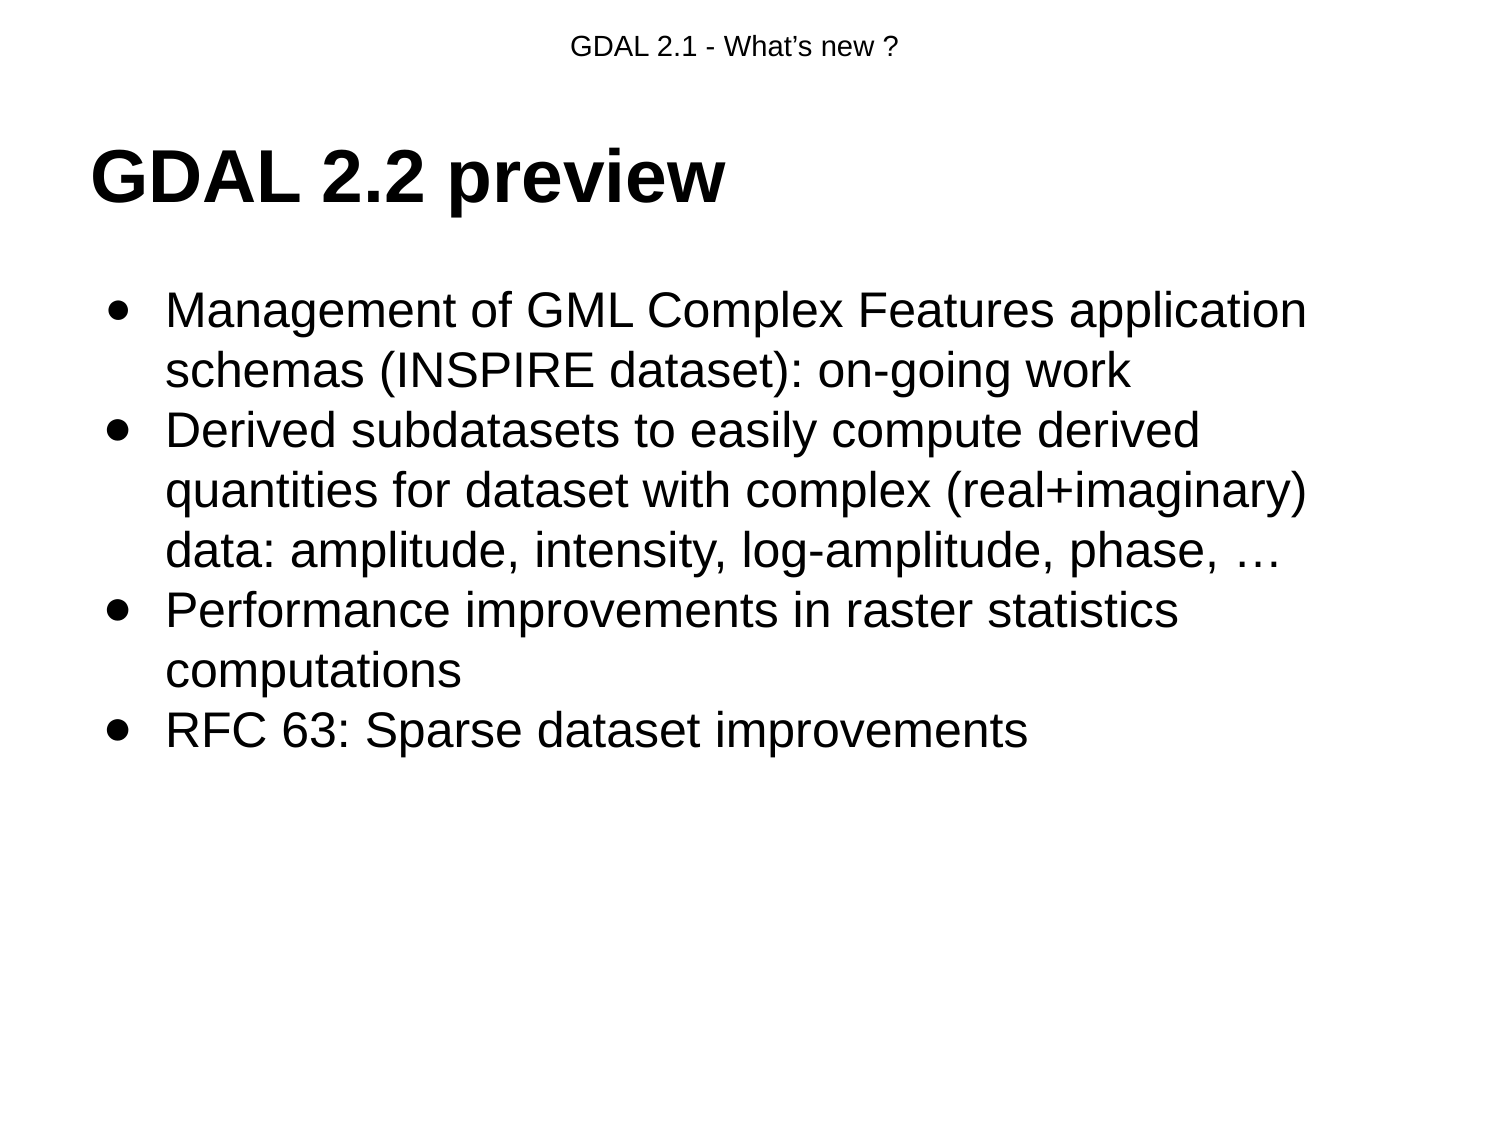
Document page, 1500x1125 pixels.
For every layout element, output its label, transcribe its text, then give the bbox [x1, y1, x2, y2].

list Management of GML Complex Features application schemas (INSPIRE dataset): on-going work Derived subdatasets to easily compute derived quantities for dataset with complex (real+imaginary) data: amplitude, intensity, log-amplitude, phase, … Performance improvements in raster statistics computations RFC 63: Sparse dataset improvements [75, 262, 1425, 1078]
title GDAL 2.2 preview [75, 45, 1425, 233]
